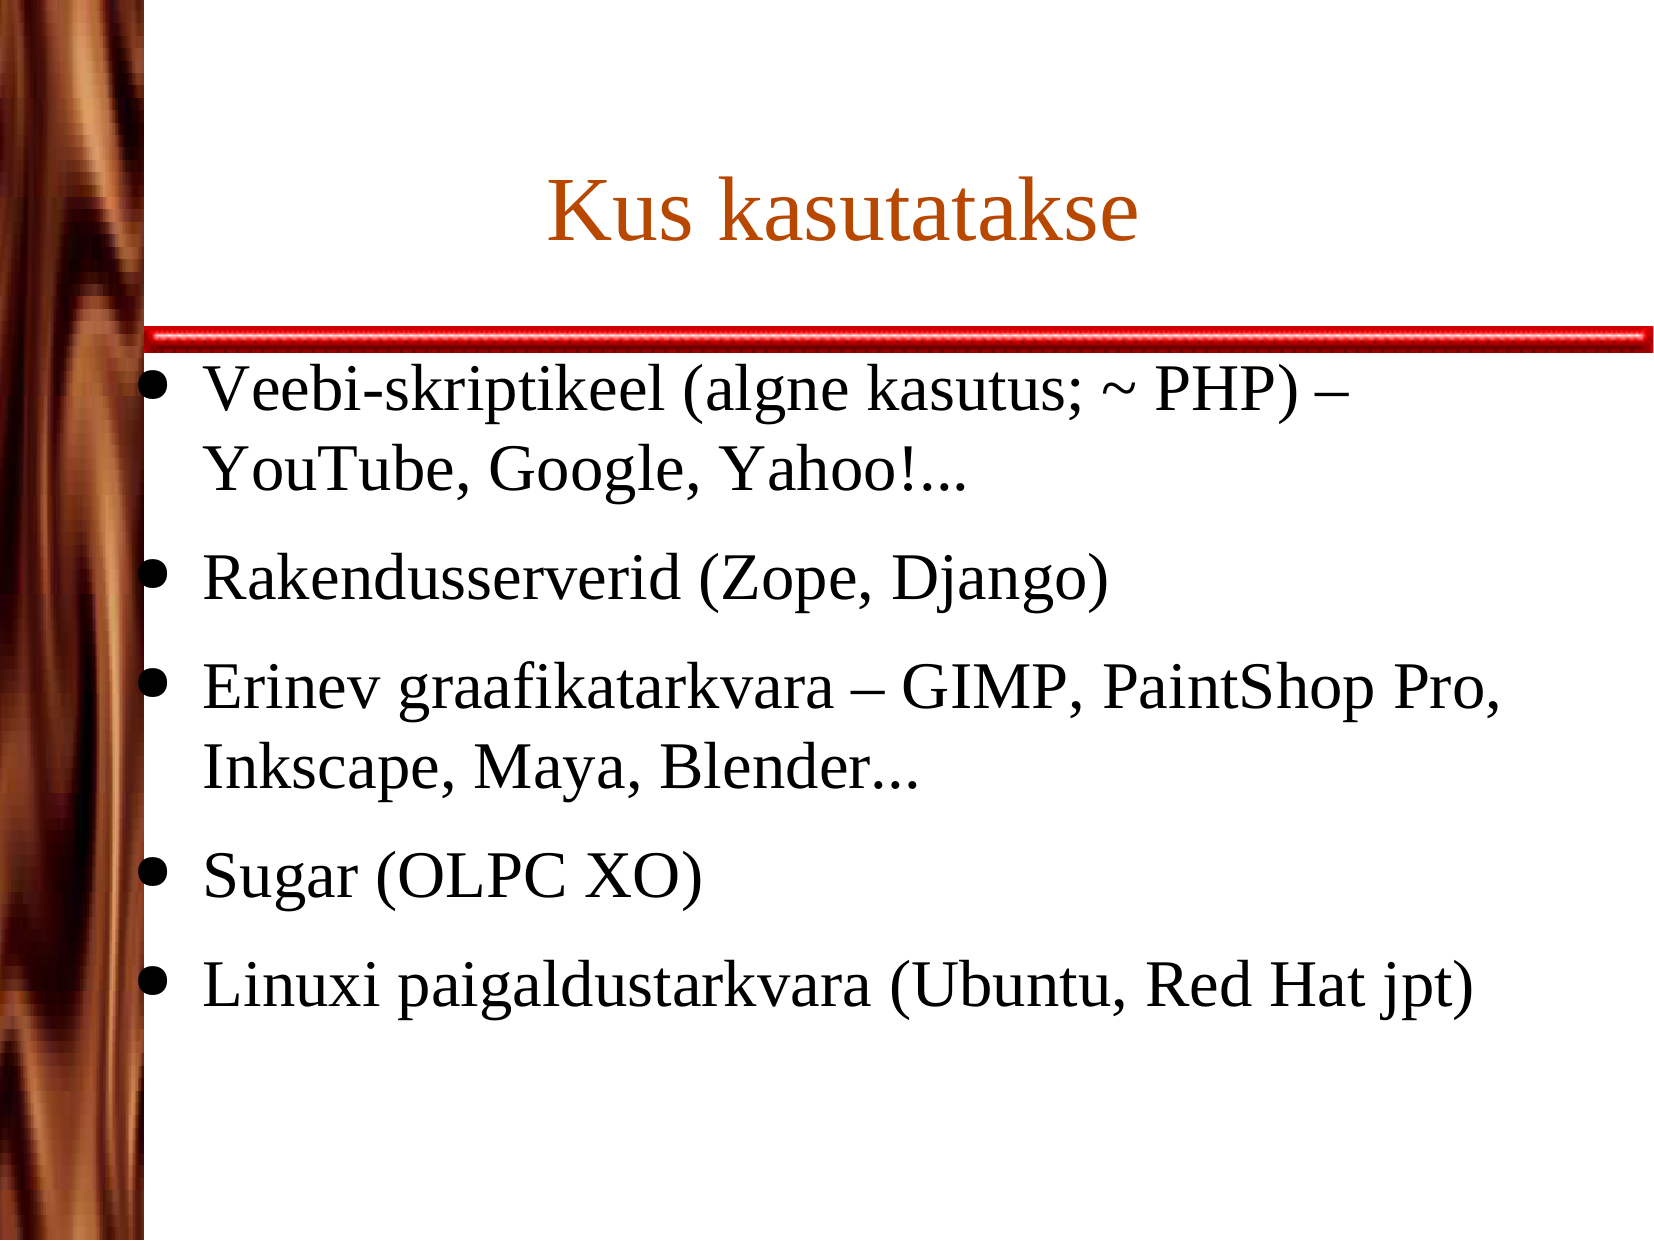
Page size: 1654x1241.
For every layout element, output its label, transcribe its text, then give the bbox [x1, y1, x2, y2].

title Kus kasutatakse [121, 98, 1533, 314]
picture [0, 0, 1654, 1240]
list Veebi-skriptikeel (algne kasutus; ~ PHP) – YouTube, Google, Yahoo!... Rakendusserverid (Zope, Django) Erinev graafikatarkvara – GIMP, PaintShop Pro, Inkscape, Maya, Blender... Sugar (OLPC XO) Linuxi paigaldustarkvara (Ubuntu, Red Hat jpt) [121, 344, 1533, 1164]
